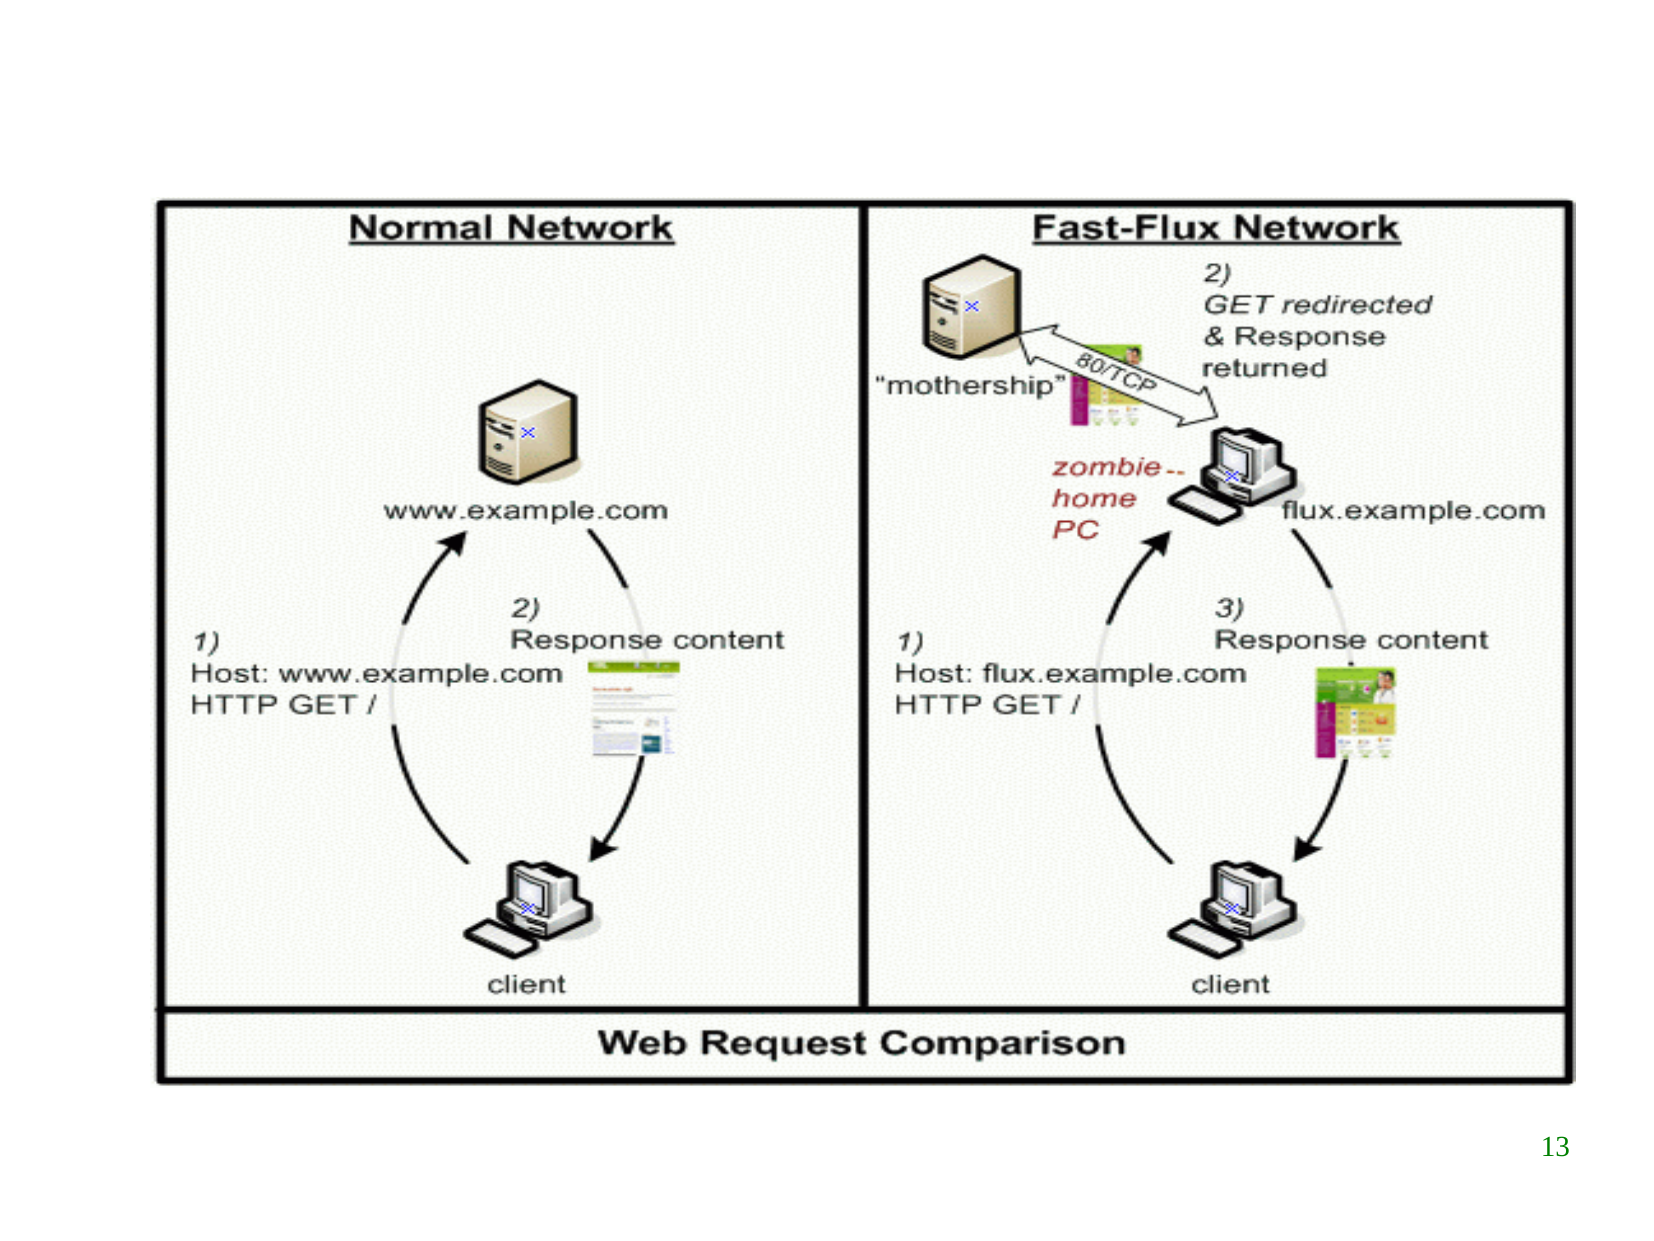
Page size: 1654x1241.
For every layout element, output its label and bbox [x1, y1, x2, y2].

picture [150, 197, 1576, 1088]
